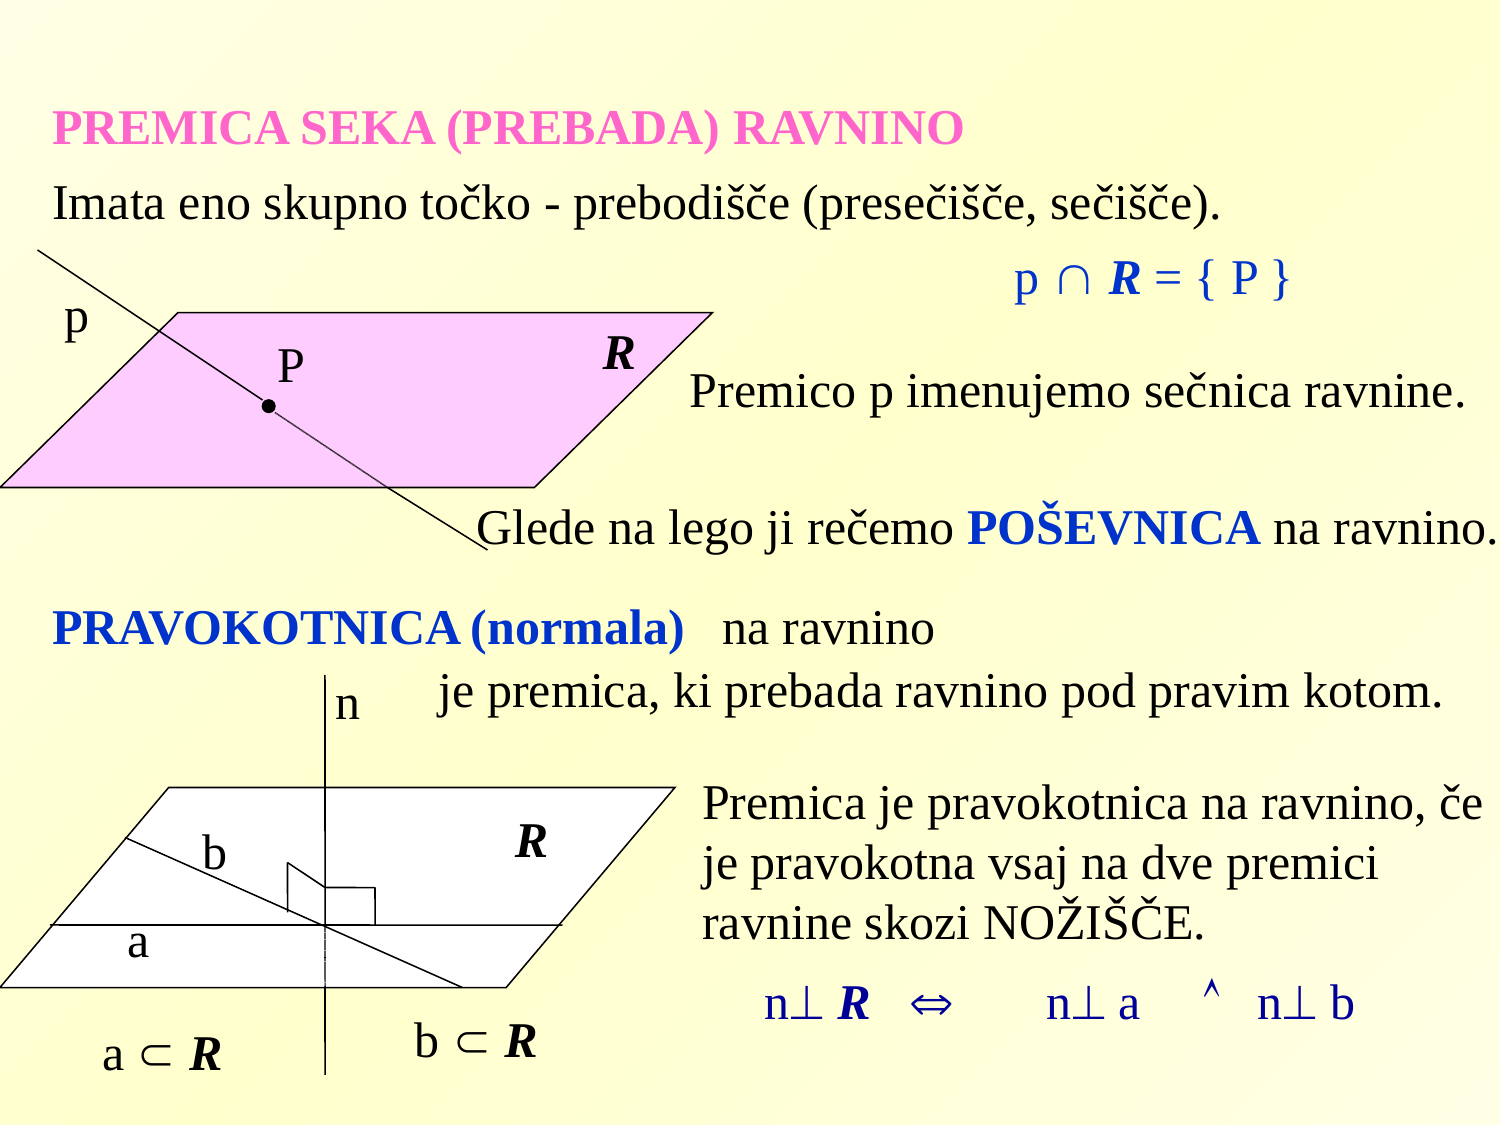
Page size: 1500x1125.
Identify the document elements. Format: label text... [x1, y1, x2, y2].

text_box [326, 787, 675, 924]
text_box [677, 312, 713, 348]
text_box [53, 839, 315, 924]
text_box b [187, 812, 250, 888]
text_box [126, 787, 324, 907]
text_box a  R [87, 1012, 300, 1125]
text_box PREMICA SEKA (PREBADA) RAVNINO [37, 87, 1263, 163]
text_box R [500, 800, 589, 945]
text_box [326, 929, 459, 988]
text_box p  R = { P } [999, 237, 1413, 321]
text_box [289, 866, 324, 924]
text_box n R  n a  n b [687, 962, 1500, 1038]
text_box [0, 926, 324, 988]
text_box Imata eno skupno točko - prebodišče (presečišče, sečišče). [37, 162, 1238, 238]
text_box a [112, 899, 188, 975]
text_box P [262, 324, 338, 400]
text_box PRAVOKOTNICA (normala) na ravnino [37, 587, 1425, 663]
text_box R [588, 312, 677, 388]
text_box b  R [399, 999, 613, 1125]
text_box [0, 312, 636, 488]
text_box je premica, ki prebada ravnino pod pravim kotom. [423, 649, 1460, 725]
text_box Glede na lego ji rečemo POŠEVNICA na ravnino. [461, 487, 1500, 563]
text_box p [50, 274, 163, 350]
text_box Premico p imenujemo sečnica ravnine. [674, 349, 1500, 425]
text_box Premica je pravokotnica na ravnino, če je pravokotna vsaj na dve premici ravnine skozi NOŽIŠČE. [687, 762, 1500, 958]
text_box [326, 889, 374, 924]
text_box n [299, 662, 375, 738]
text_box [329, 926, 543, 988]
